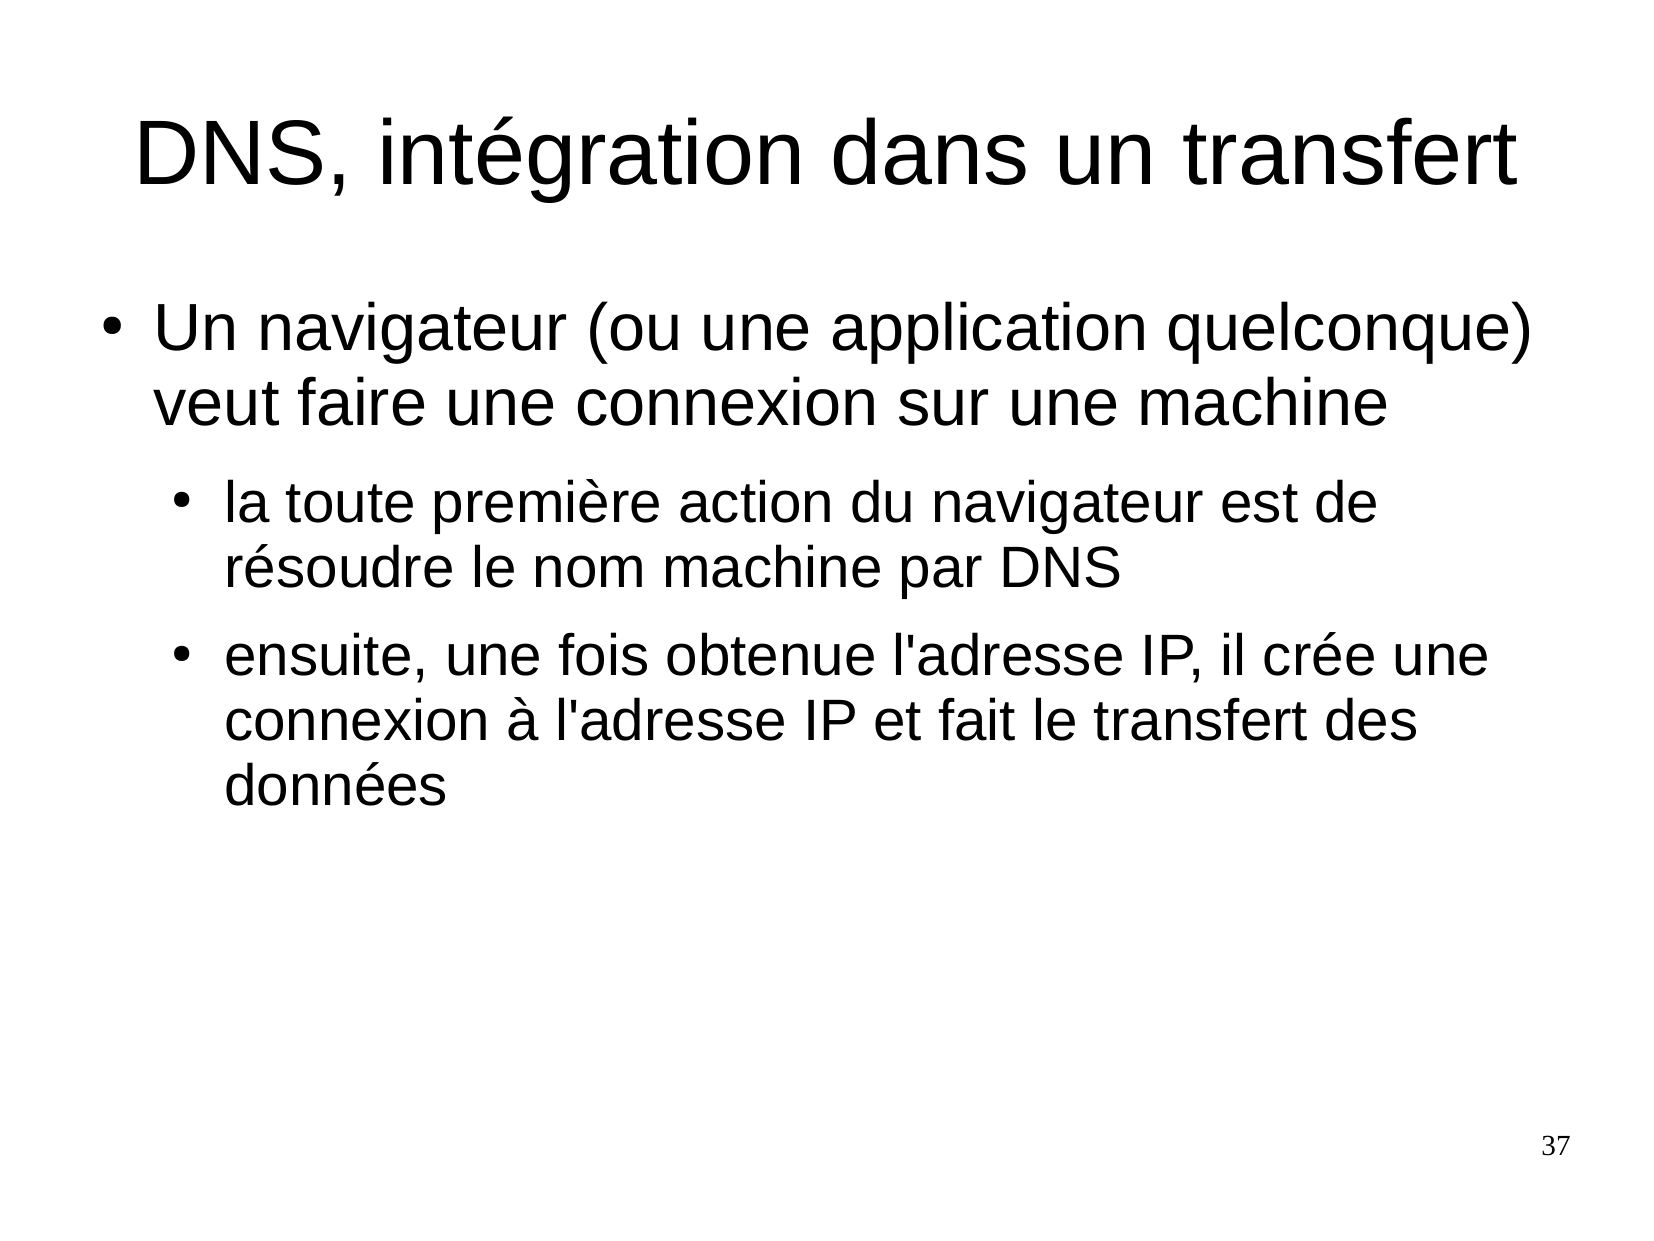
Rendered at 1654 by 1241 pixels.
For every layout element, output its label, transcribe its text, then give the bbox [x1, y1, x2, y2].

list Un navigateur (ou une application quelconque) veut faire une connexion sur une machine la toute première action du navigateur est de résoudre le nom machine par DNS ensuite, une fois obtenue l'adresse IP, il crée une connexion à l'adresse IP et fait le transfert des données [82, 290, 1571, 1109]
title DNS, intégration dans un transfert [82, 49, 1571, 257]
